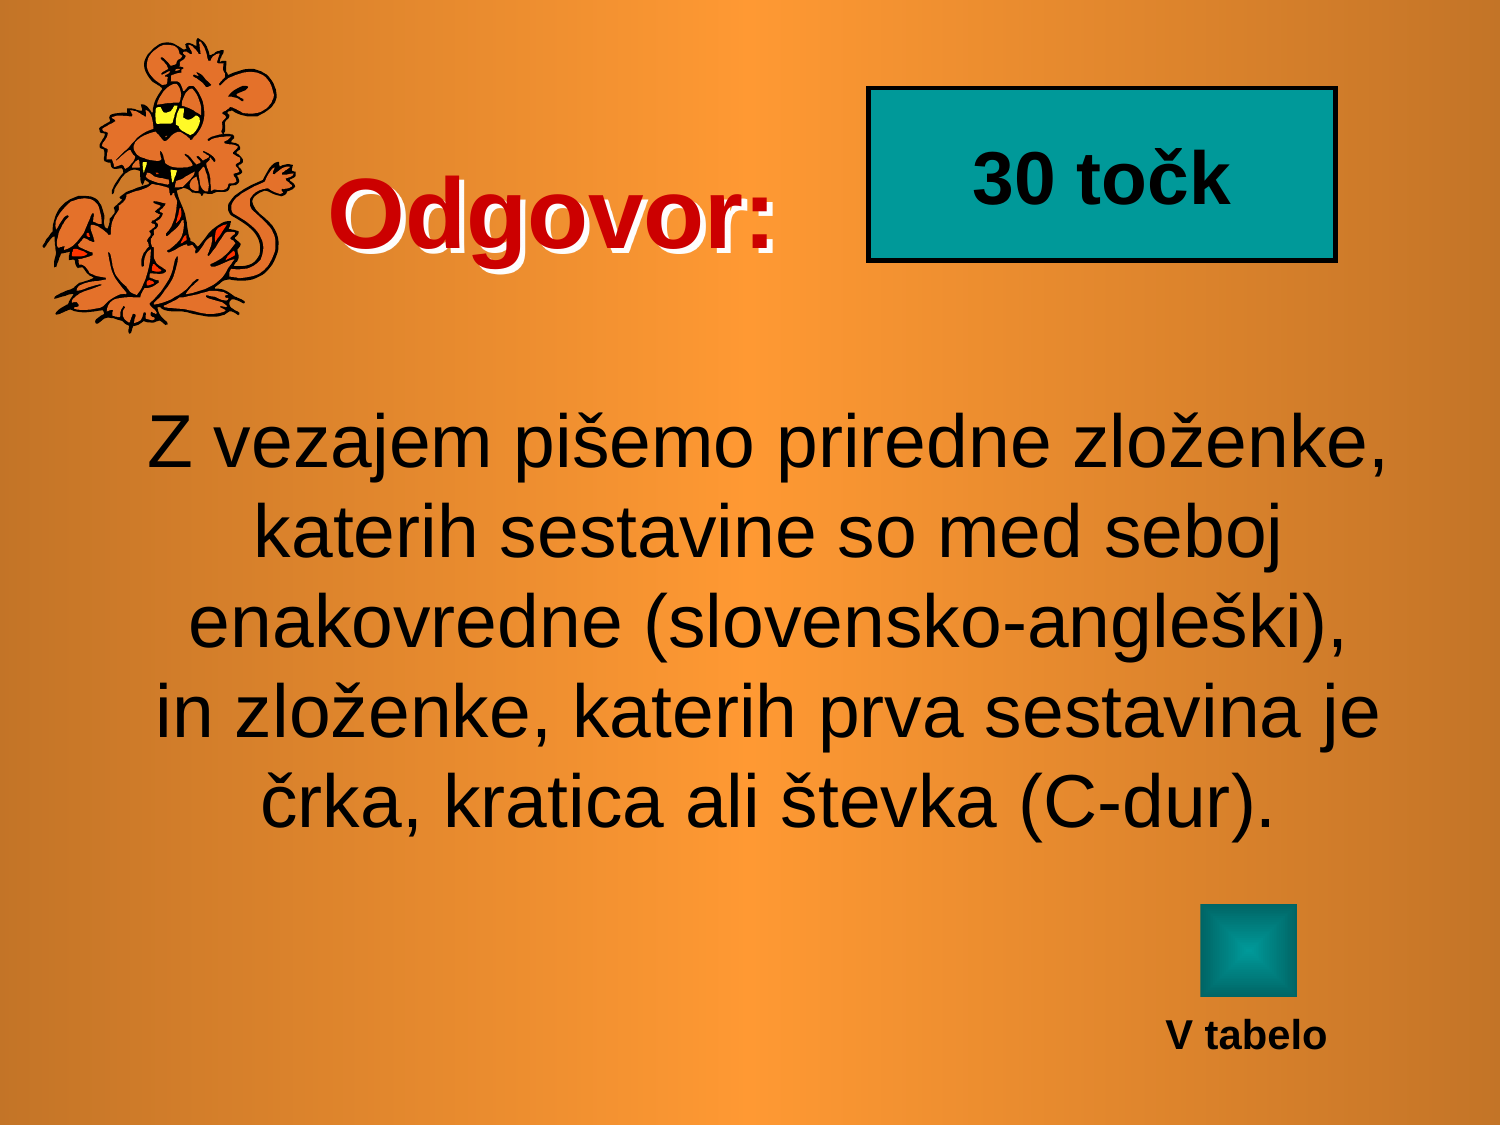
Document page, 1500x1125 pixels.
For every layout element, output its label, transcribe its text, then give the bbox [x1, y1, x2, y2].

text_box 30 točk [868, 87, 1336, 261]
text_box V tabelo [1072, 1000, 1421, 1066]
title Odgovor: [312, 144, 864, 273]
text_box [1200, 904, 1297, 997]
text_box Z vezajem pišemo priredne zloženke, katerih sestavine so med seboj enakovredne (slovensko-angleški), in zloženke, katerih prva sestavina je črka, kratica ali števka (C-dur). [113, 384, 1425, 850]
